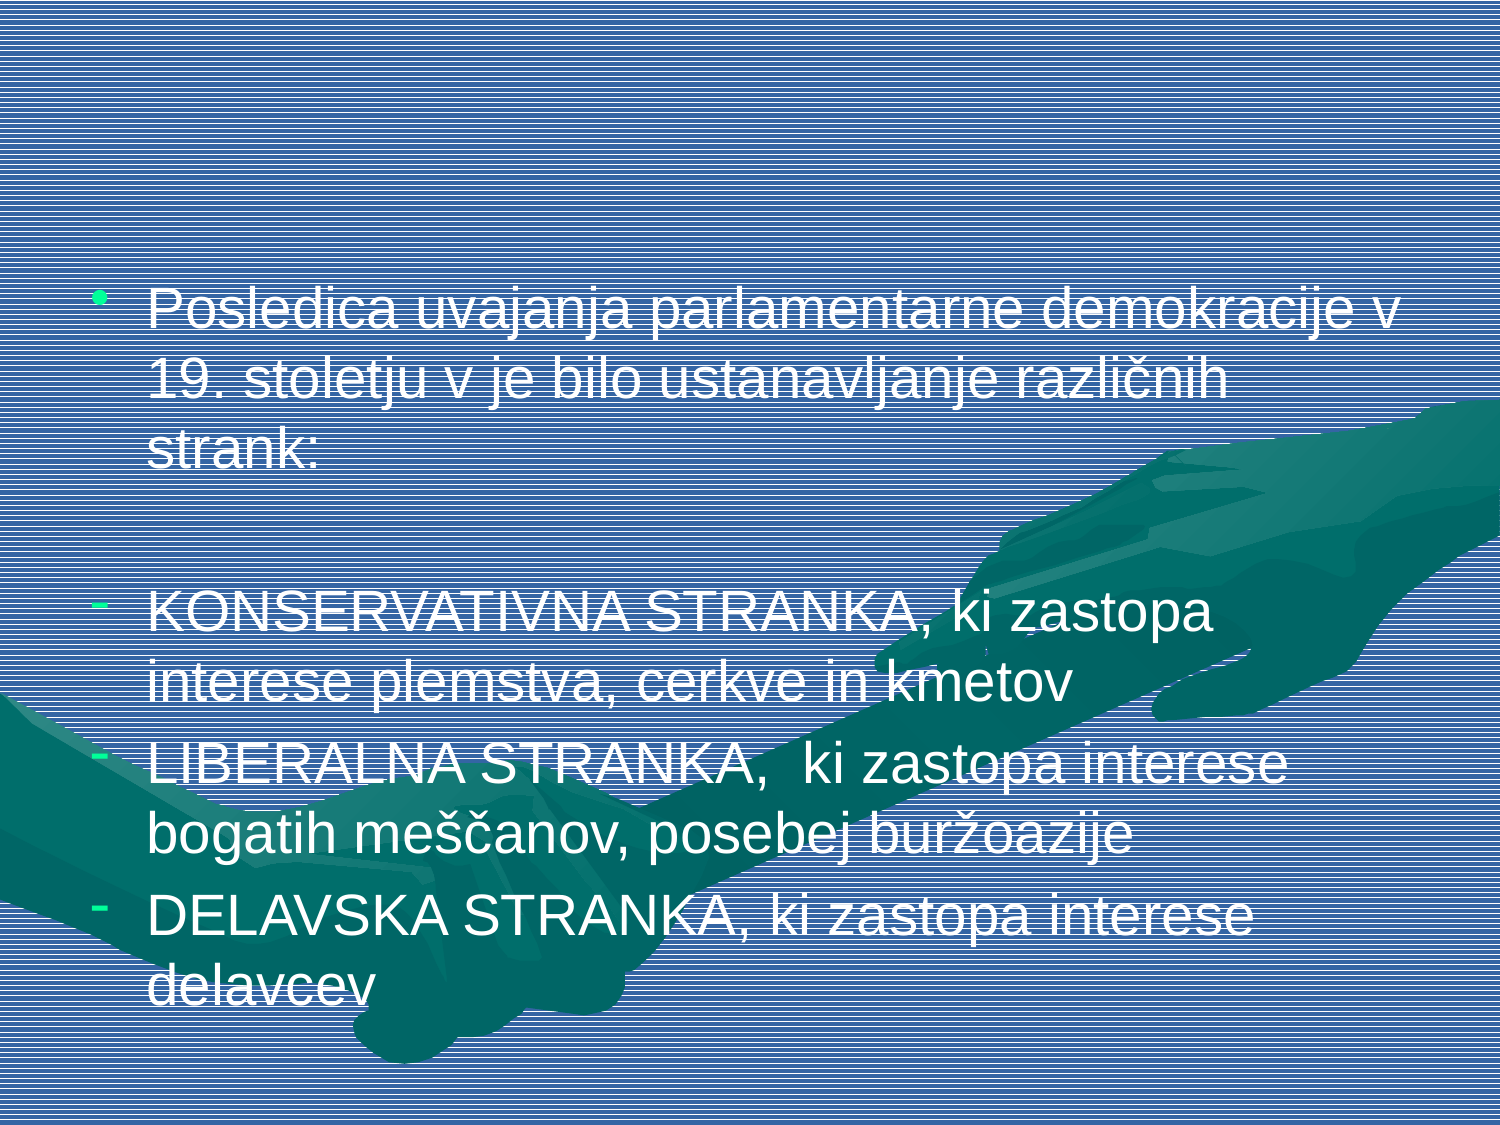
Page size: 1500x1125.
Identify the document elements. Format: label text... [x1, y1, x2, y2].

list Posledica uvajanja parlamentarne demokracije v 19. stoletju v je bilo ustanavljanje različnih strank: KONSERVATIVNA STRANKA, ki zastopa interese plemstva, cerkve in kmetov LIBERALNA STRANKA, ki zastopa interese bogatih meščanov, posebej buržoazije DELAVSKA STRANKA, ki zastopa interese delavcev [75, 262, 1425, 1000]
